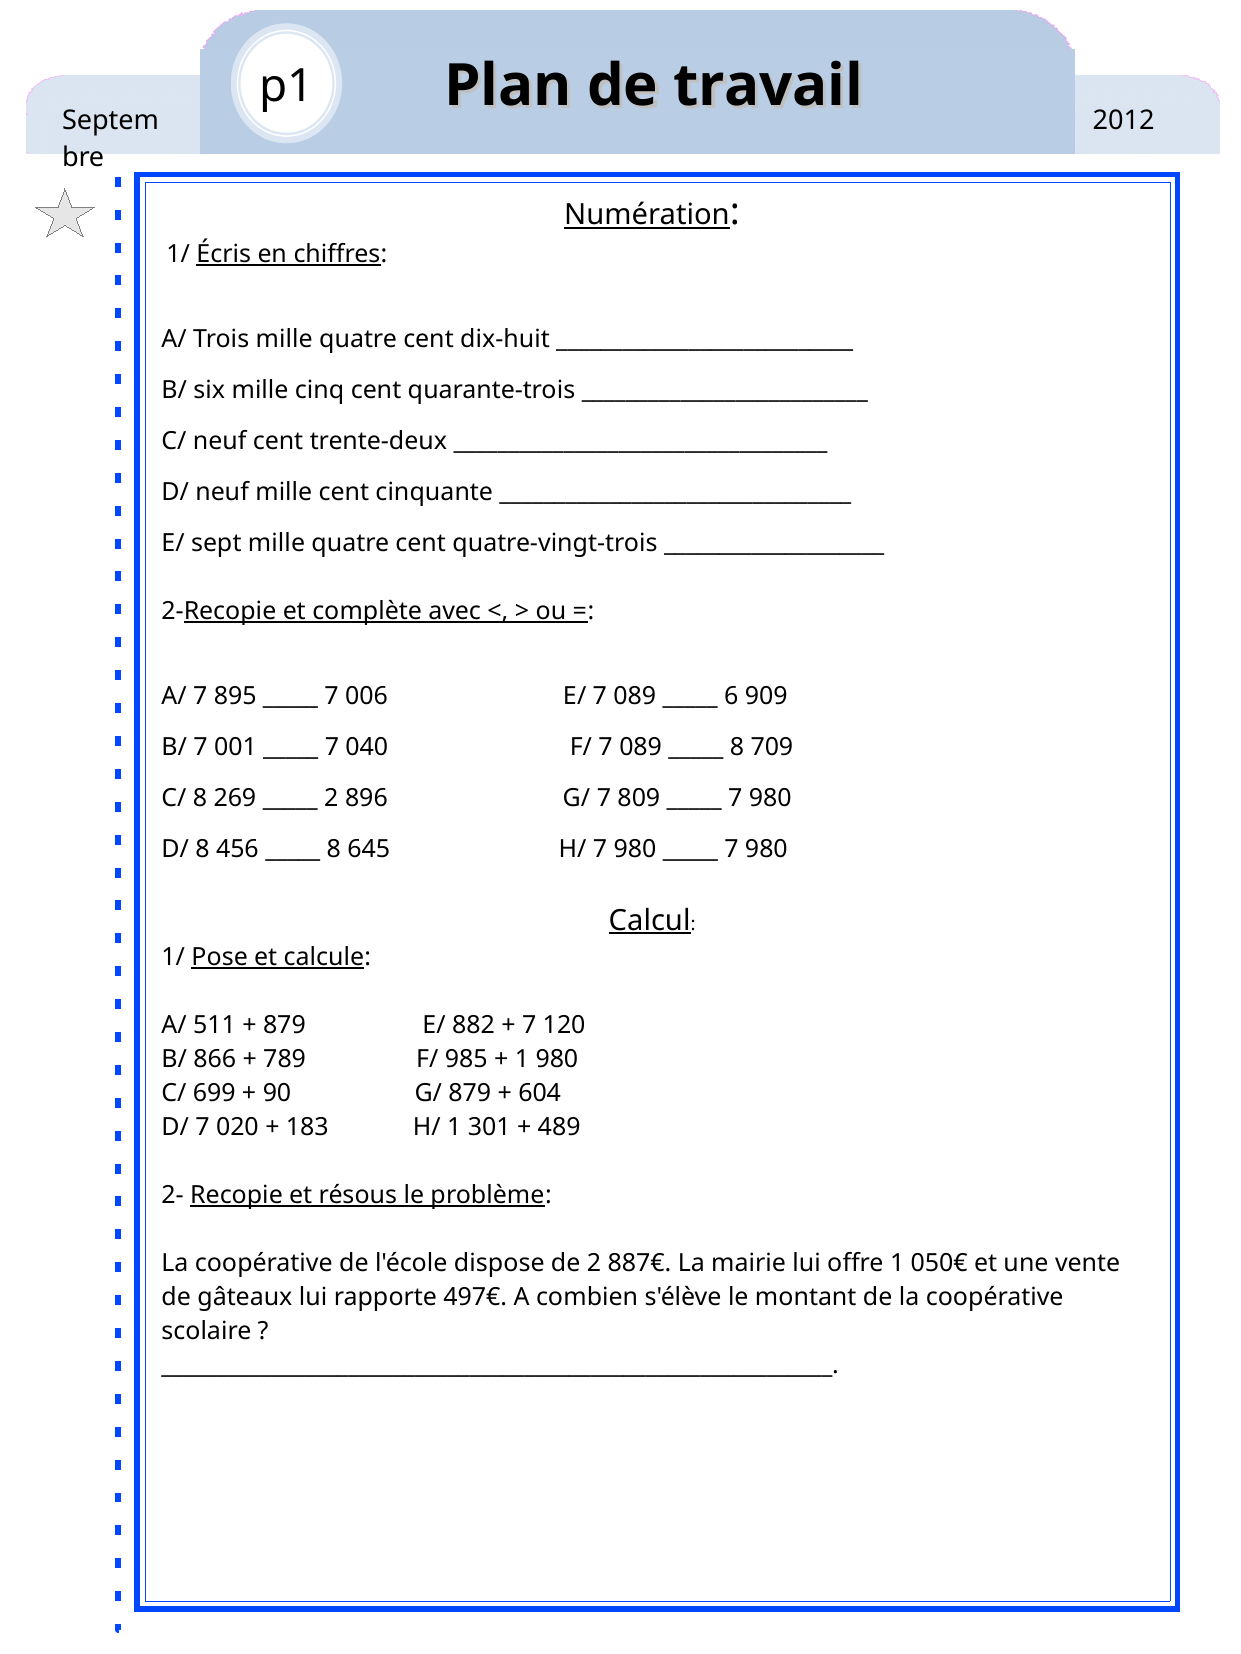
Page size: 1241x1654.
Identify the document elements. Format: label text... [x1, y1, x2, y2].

text_box Numération: 1/ Écris en chiffres: A/ Trois mille quatre cent dix-huit ___________________________ B/ six mille cinq cent quarante-trois __________________________ C/ neuf cent trente-deux __________________________________ D/ neuf mille cent cinquante ________________________________ E/ sept mille quatre cent quatre-vingt-trois ____________________ 2-Recopie et complète avec <, > ou =: A/ 7 895 _____ 7 006 E/ 7 089 _____ 6 909 B/ 7 001 _____ 7 040 F/ 7 089 _____ 8 709 C/ 8 269 _____ 2 896 G/ 7 809 _____ 7 980 D/ 8 456 _____ 8 645 H/ 7 980 _____ 7 980 Calcul: 1/ Pose et calcule: A/ 511 + 879 E/ 882 + 7 120 B/ 866 + 789 F/ 985 + 1 980 C/ 699 + 90 G/ 879 + 604 D/ 7 020 + 183 H/ 1 301 + 489 2- Recopie et résous le problème: La coopérative de l'école dispose de 2 887€. La mairie lui offre 1 050€ et une vente de gâteaux lui rapporte 497€. A combien s'élève le montant de la coopérative scolaire ? _____________________________________________________________. [146, 177, 1158, 1416]
text_box [35, 188, 95, 237]
picture [26, 10, 1220, 154]
text_box Septembre [47, 93, 189, 154]
table_header [140, 177, 1175, 1606]
text_box Plan de travail [401, 35, 922, 142]
text_box 2012 [1077, 93, 1220, 154]
